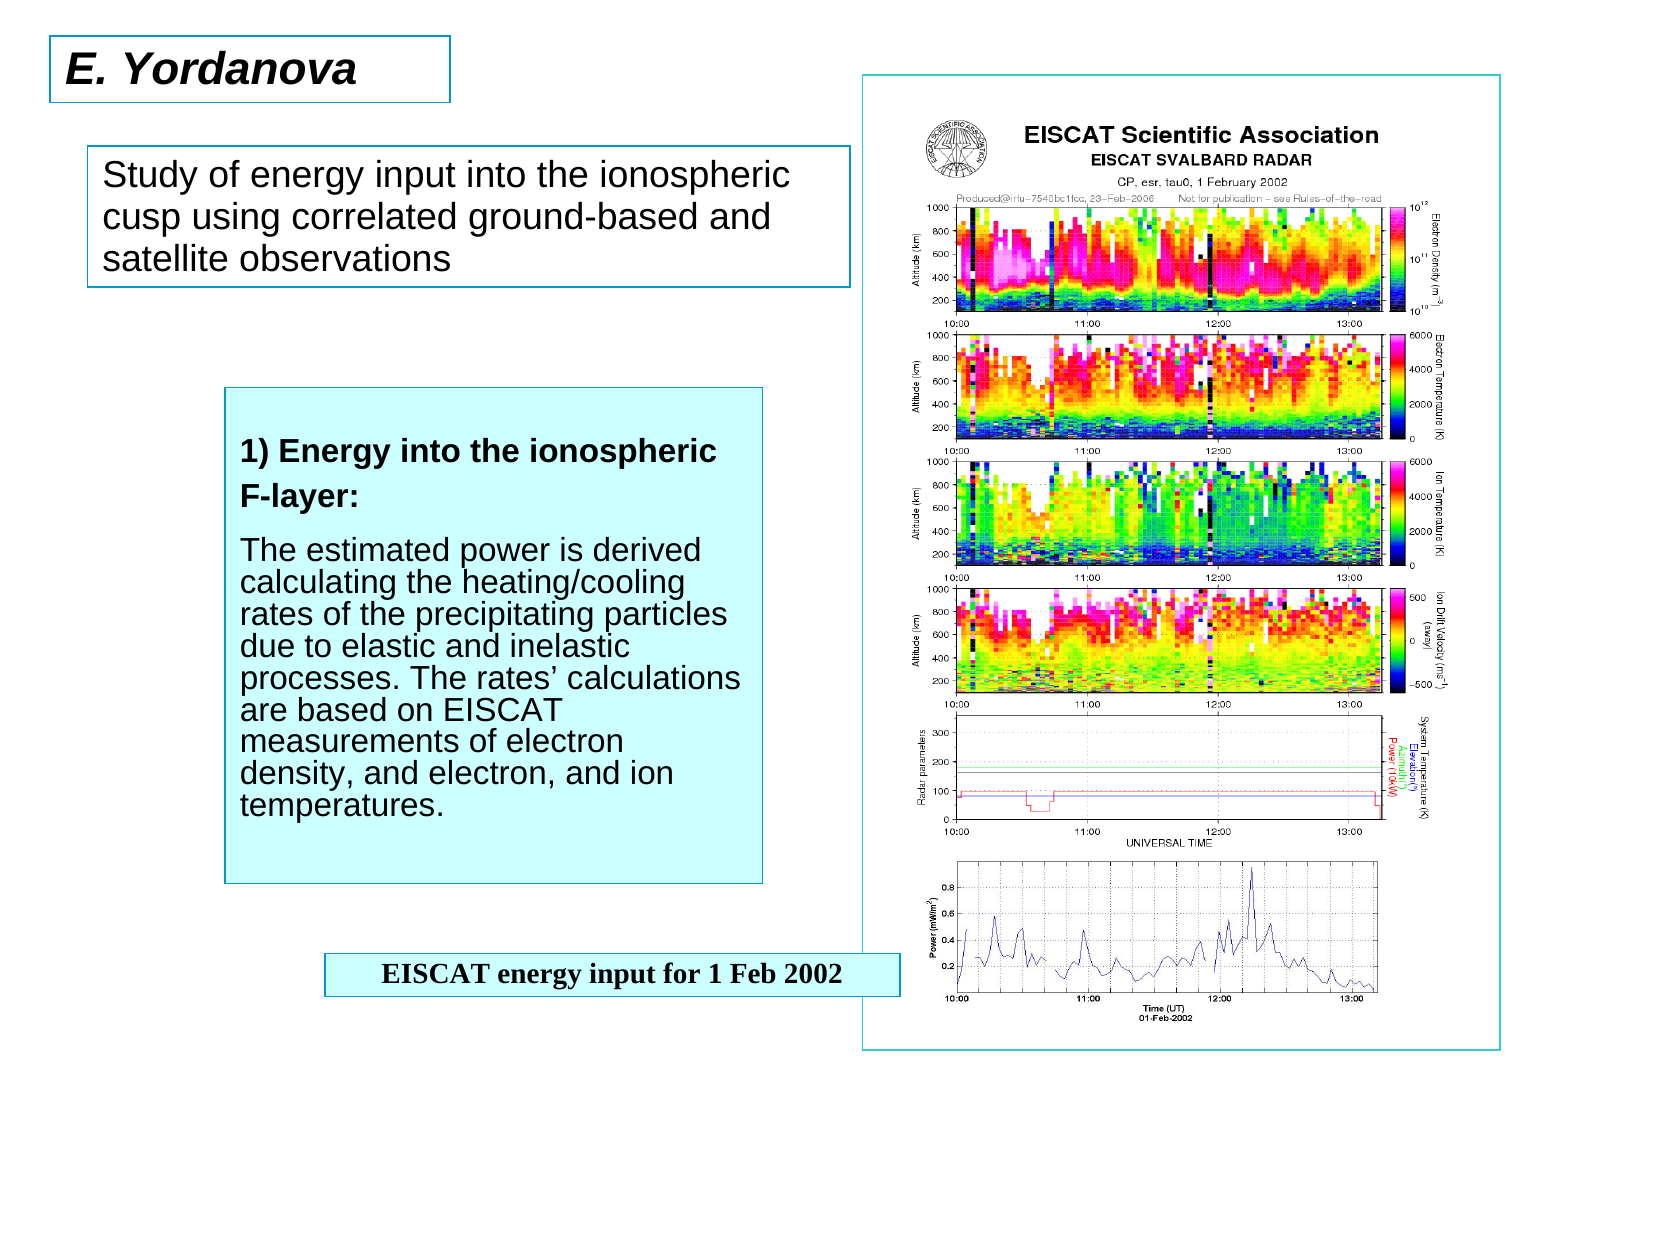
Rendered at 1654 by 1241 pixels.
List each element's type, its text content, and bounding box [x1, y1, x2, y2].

text_box 1) Energy into the ionospheric F-layer: The estimated power is derived calculating the heating/cooling rates of the precipitating particles due to elastic and inelastic processes. The rates’ calculations are based on EISCAT measurements of electron density, and electron, and ion temperatures. [225, 387, 763, 884]
text_box E. Yordanova [50, 35, 451, 103]
text_box EISCAT energy input for 1 Feb 2002 [324, 953, 901, 997]
picture [872, 84, 1488, 1024]
text_box [862, 75, 1501, 1051]
text_box Study of energy input into the ionospheric cusp using correlated ground-based and satellite observations [87, 145, 850, 288]
